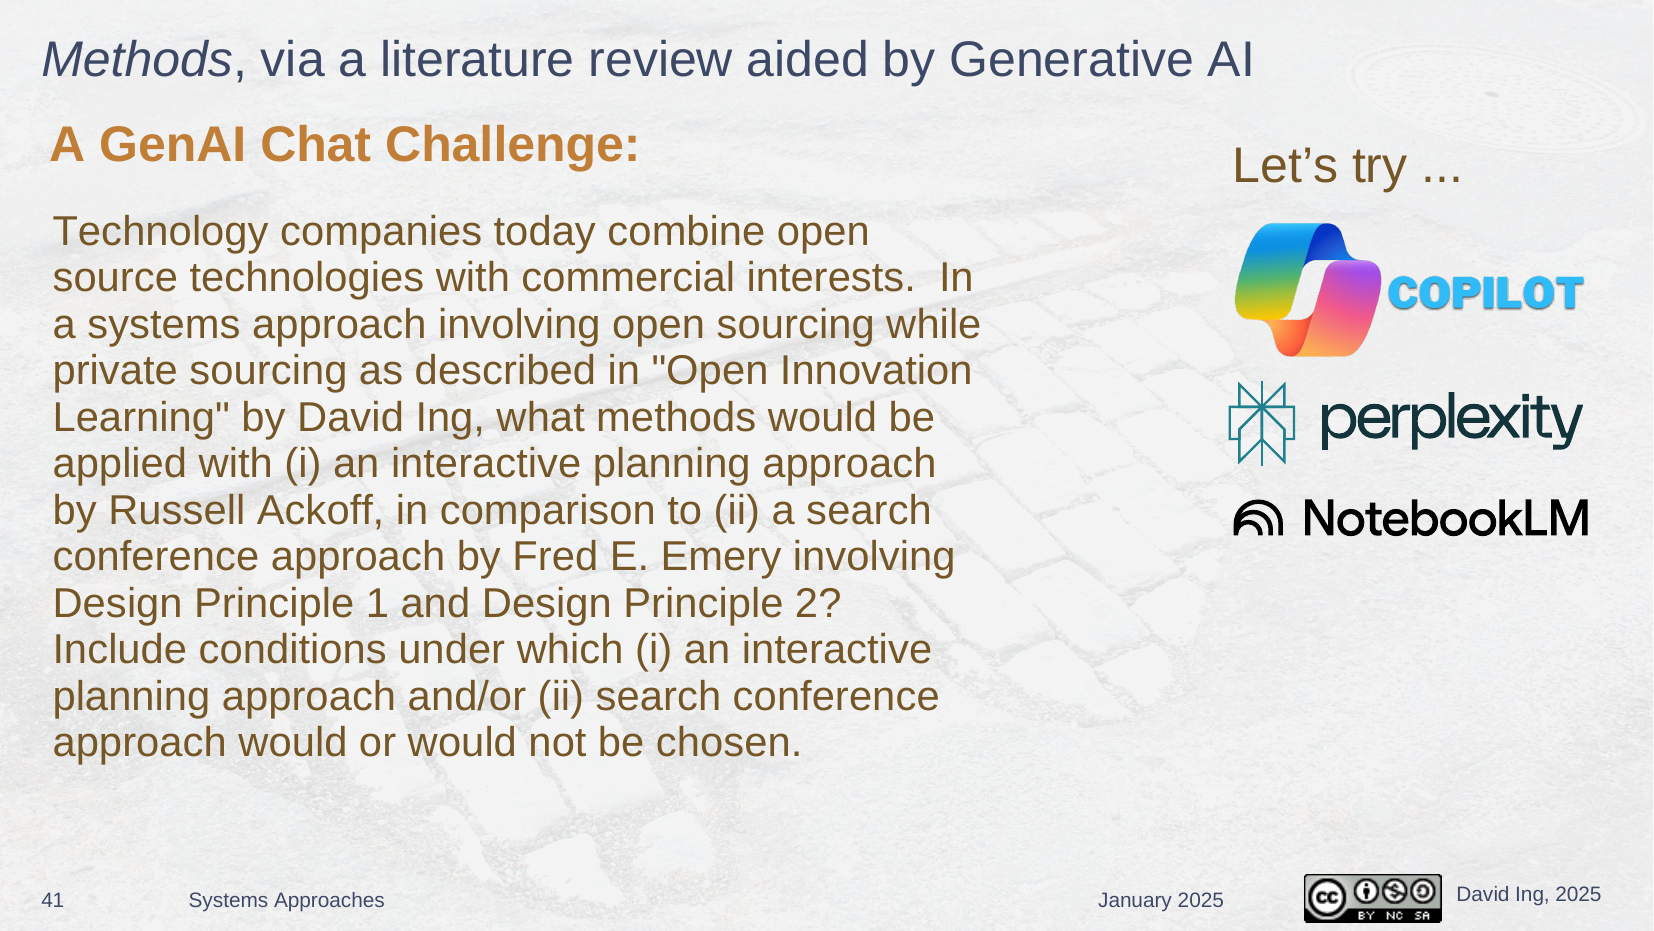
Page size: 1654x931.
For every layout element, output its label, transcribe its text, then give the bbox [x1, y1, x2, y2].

title Methods, via a literature review aided by Generative AI [41, 30, 1613, 126]
text_box Technology companies today combine open source technologies with commercial interests. In a systems approach involving open sourcing while private sourcing as described in "Open Innovation Learning" by David Ing, what methods would be applied with (i) an interactive planning approach by Russell Ackoff, in comparison to (ii) a search conference approach by Fred E. Emery involving Design Principle 1 and Design Principle 2? Include conditions under which (i) an interactive planning approach and/or (ii) search conference approach would or would not be chosen. [37, 200, 997, 776]
text_box A GenAI Chat Challenge: [34, 108, 827, 212]
text_box Let’s try ... [1218, 129, 1586, 200]
picture [0, 0, 1654, 931]
